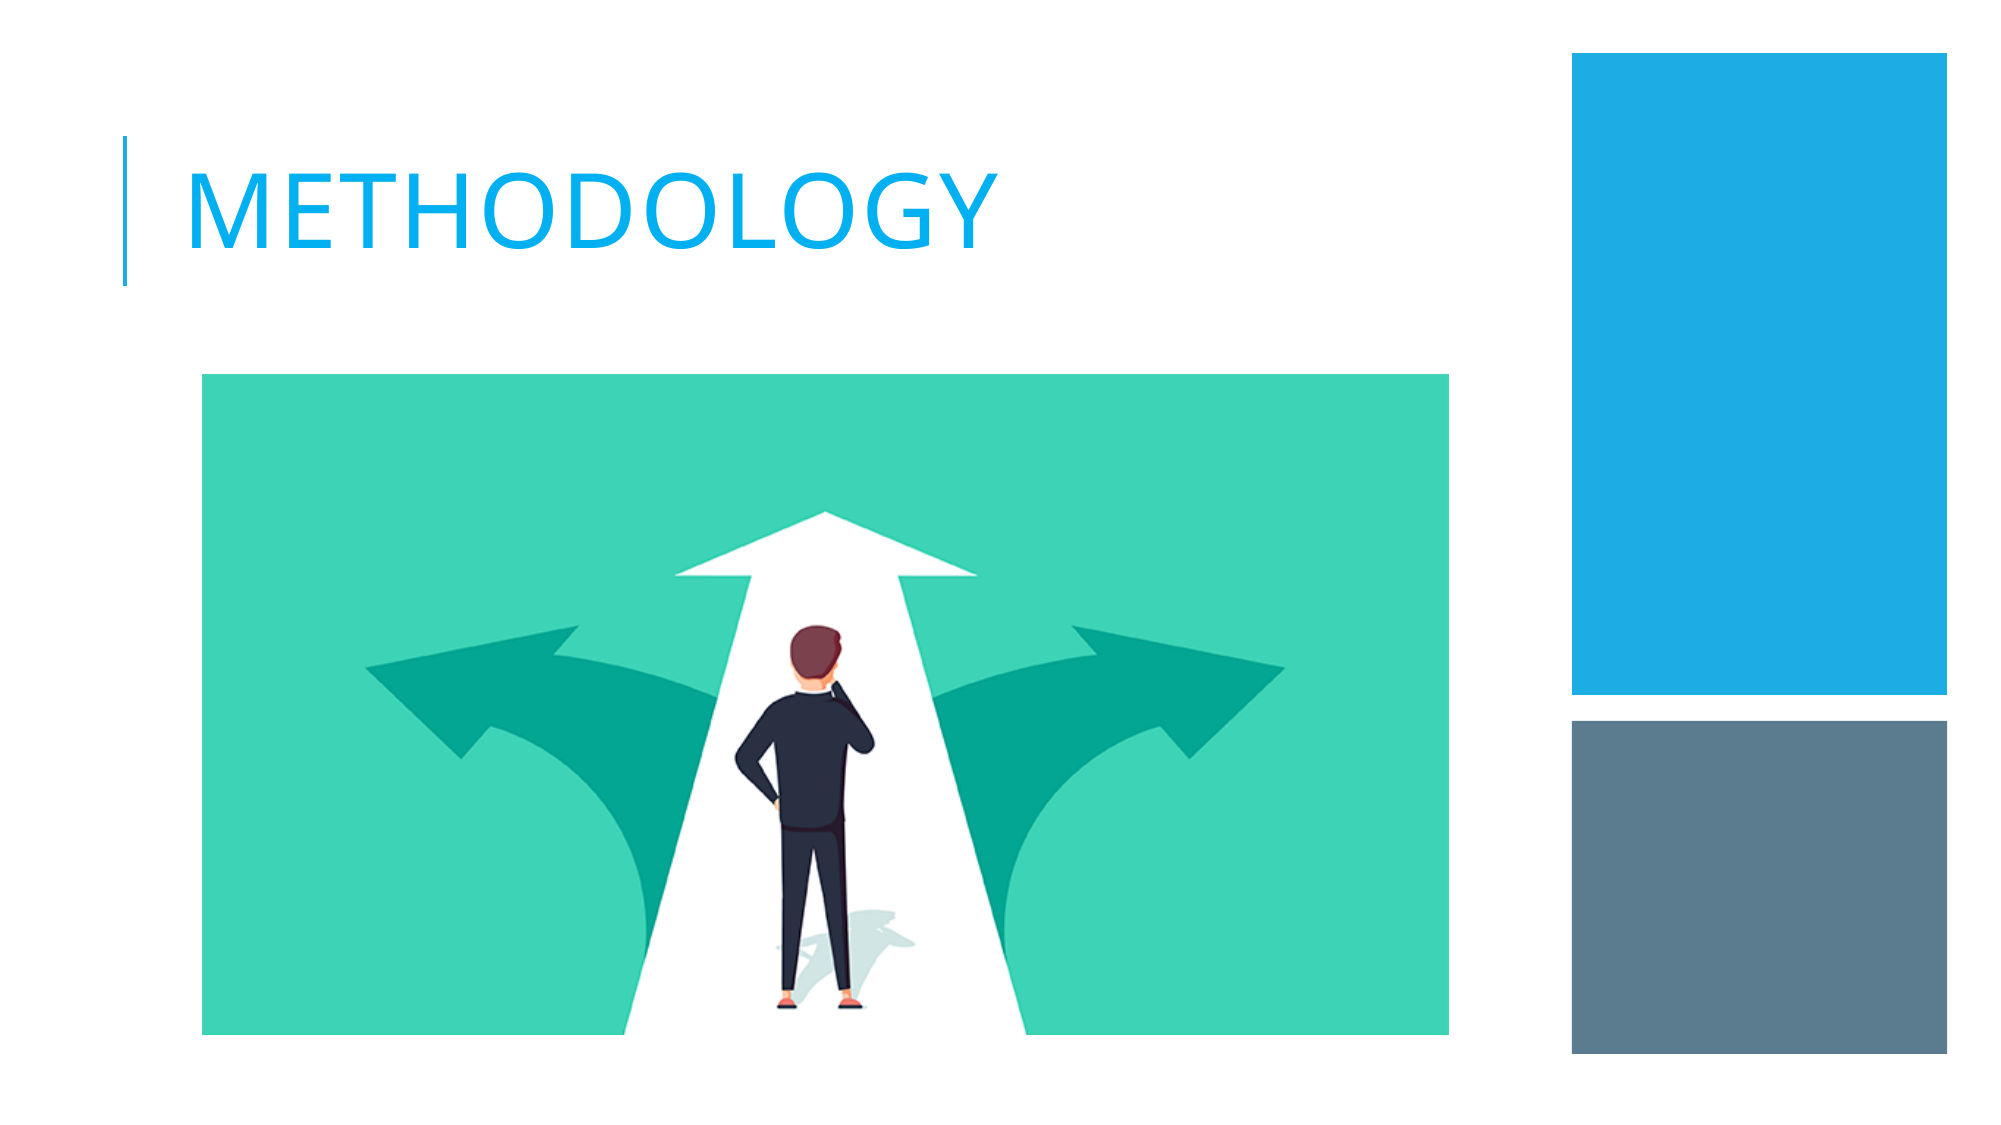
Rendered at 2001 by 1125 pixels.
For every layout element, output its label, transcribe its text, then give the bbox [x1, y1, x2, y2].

text_box [1572, 721, 1947, 1054]
picture [202, 375, 1449, 1035]
title Methodology [168, 96, 1484, 343]
text_box [1572, 53, 1947, 695]
